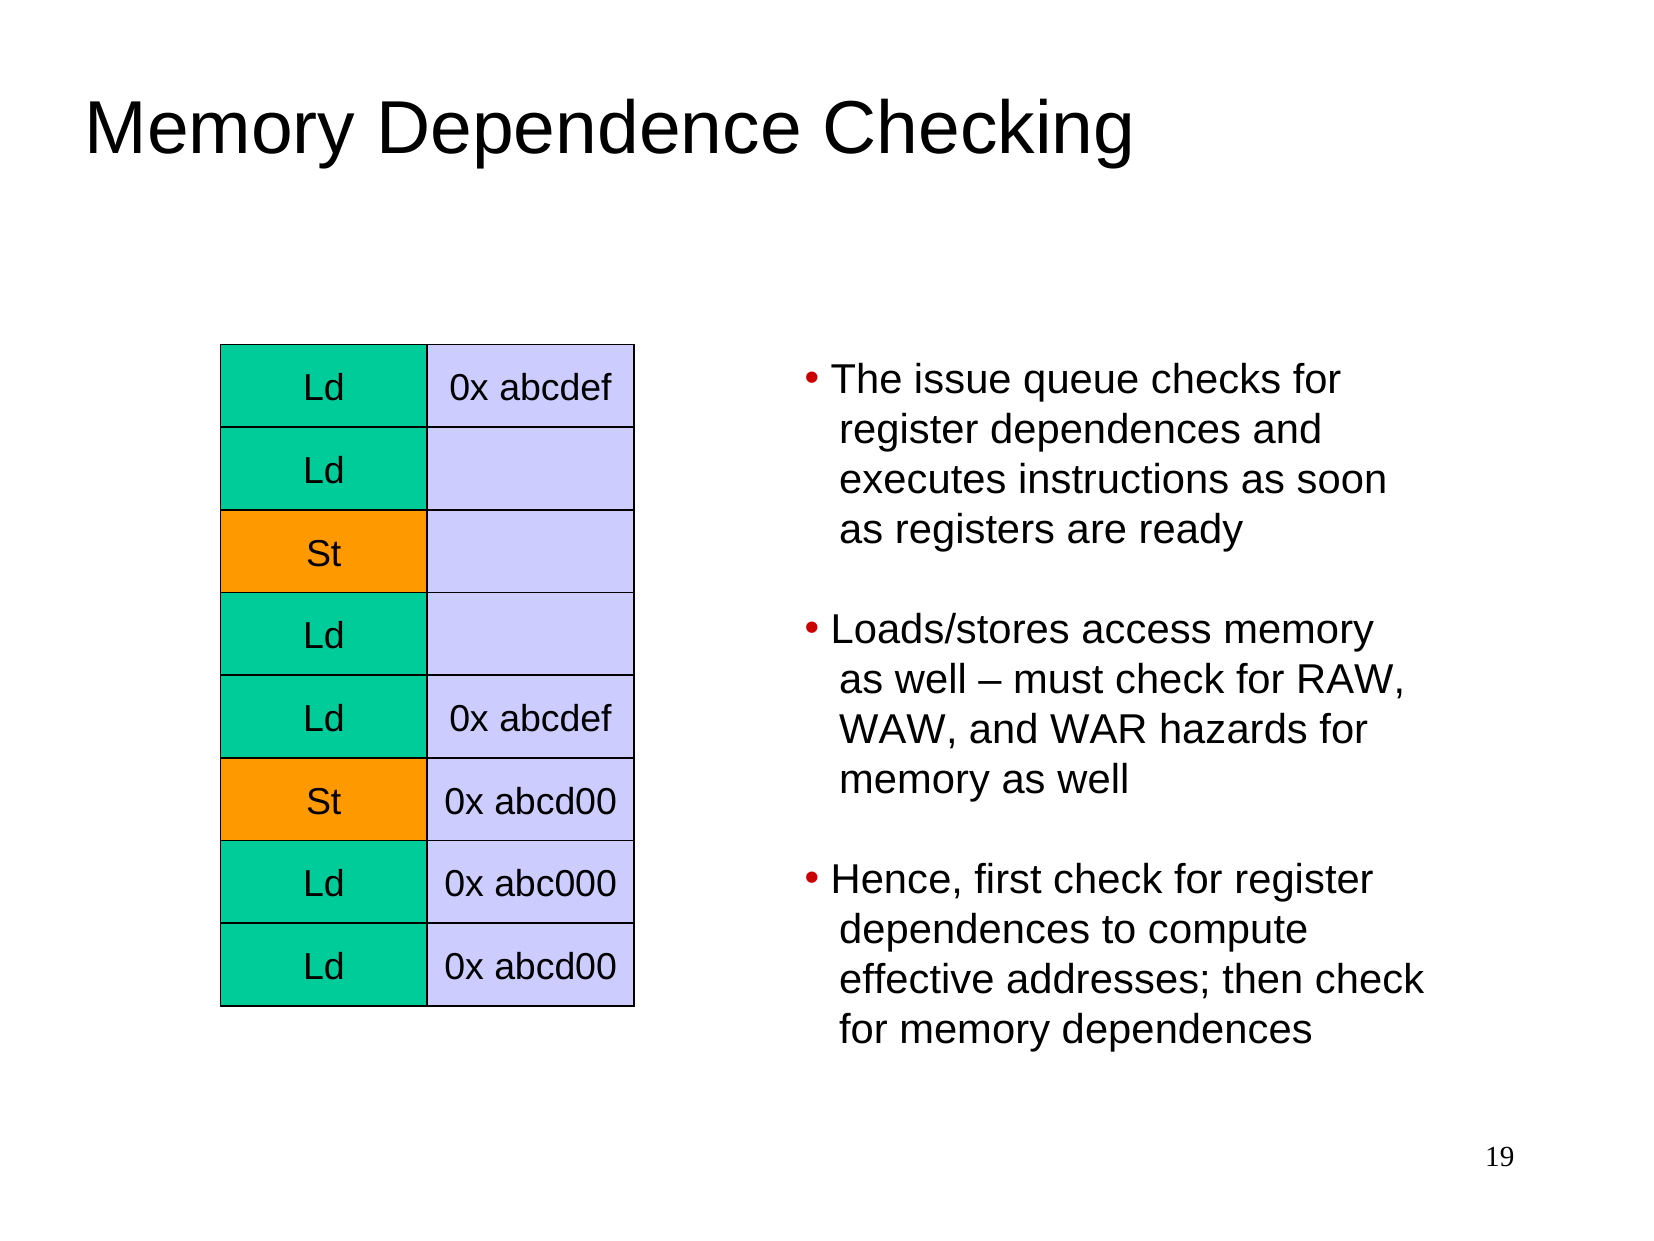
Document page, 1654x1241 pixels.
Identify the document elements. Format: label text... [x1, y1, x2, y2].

text_box 0x abcd00 [427, 757, 634, 840]
text_box Ld [220, 675, 427, 757]
text_box 0x abcdef [427, 344, 634, 427]
text_box 0x abcd00 [427, 923, 634, 1006]
text_box Ld [220, 923, 427, 1006]
text_box Ld [220, 592, 427, 675]
text_box <number> [1184, 1129, 1530, 1213]
text_box Ld [220, 344, 427, 427]
text_box St [220, 509, 427, 592]
text_box [427, 427, 634, 675]
text_box Ld [220, 840, 427, 923]
text_box The issue queue checks for register dependences and executes instructions as soon as registers are ready Loads/stores access memory as well – must check for RAW, WAW, and WAR hazards for memory as well Hence, first check for register dependences to compute effective addresses; then check for memory dependences [789, 344, 1440, 1061]
text_box 0x abcdef [427, 675, 634, 757]
text_box 0x abc000 [427, 840, 634, 923]
text_box Memory Dependence Checking [69, 71, 1151, 177]
text_box Ld [220, 427, 427, 509]
text_box St [220, 757, 427, 840]
